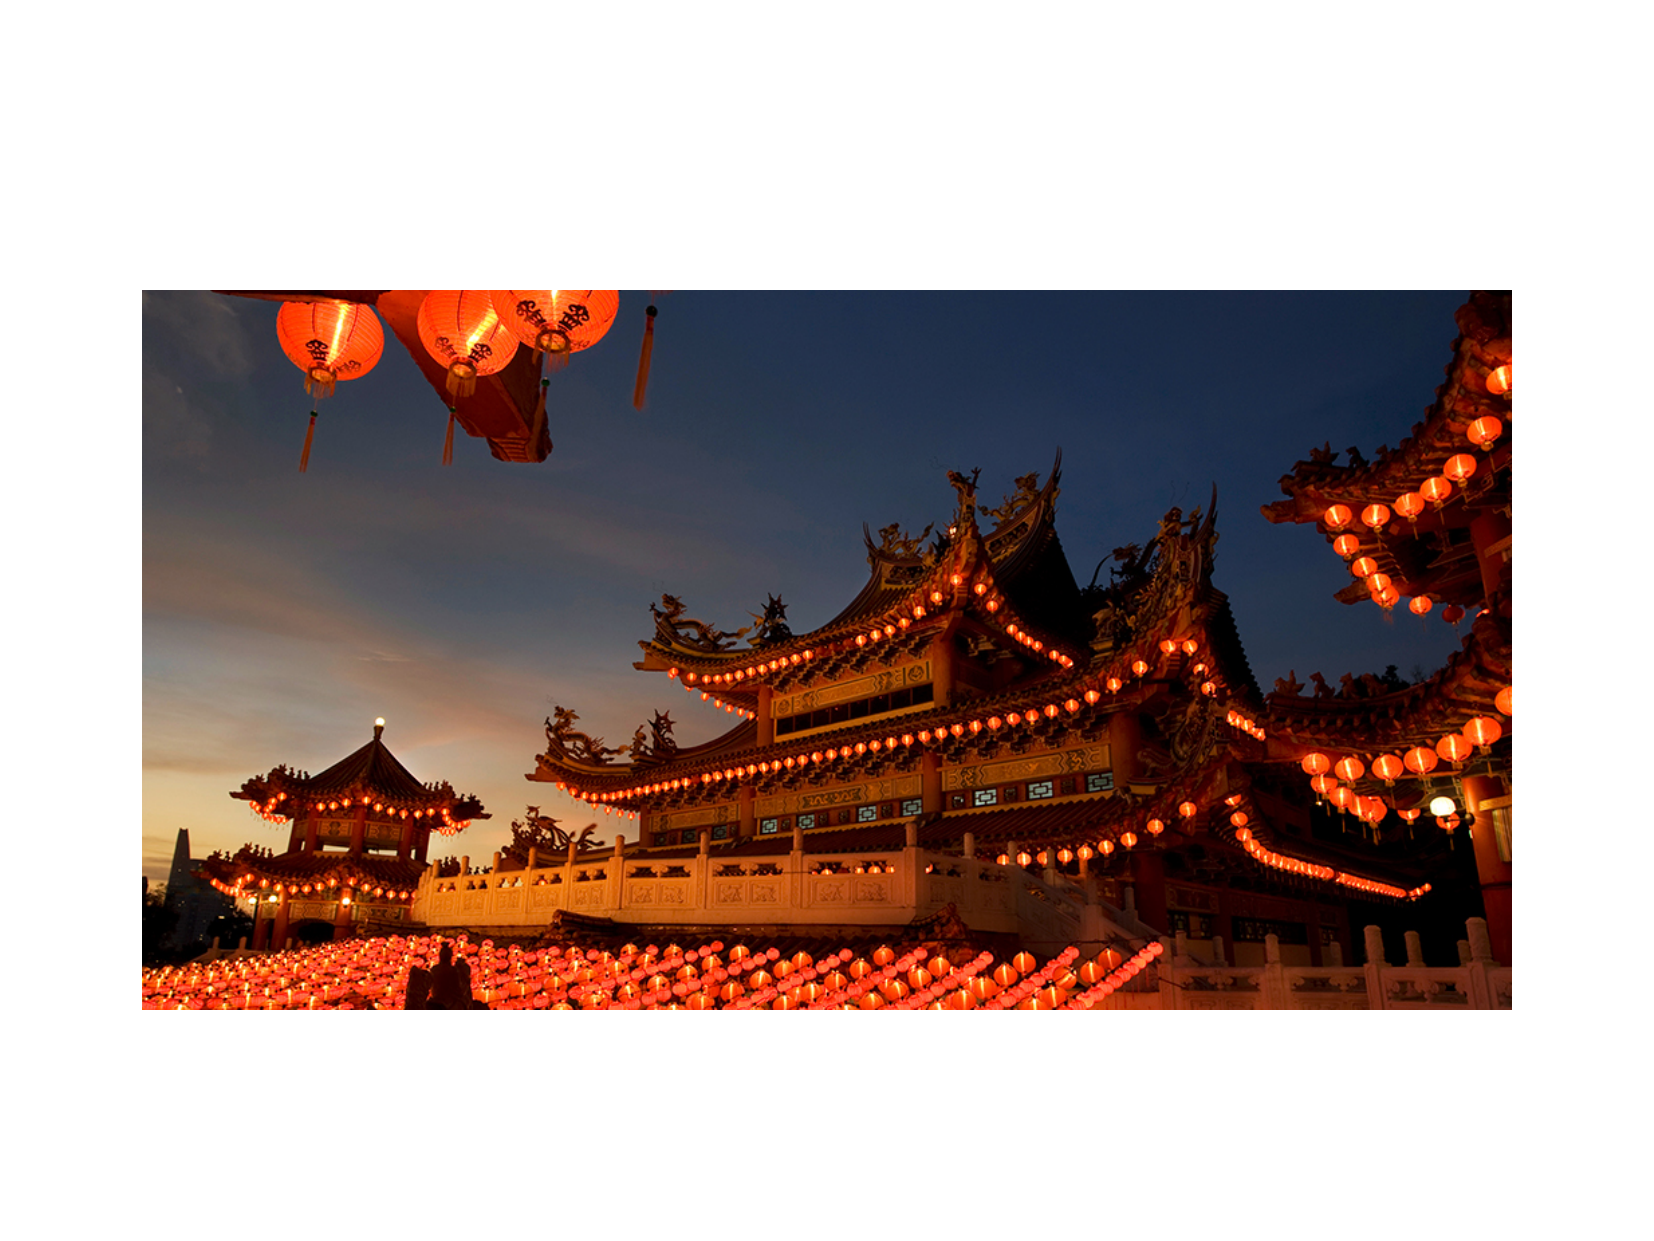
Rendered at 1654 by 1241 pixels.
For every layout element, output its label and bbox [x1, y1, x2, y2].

picture [142, 290, 1512, 1010]
